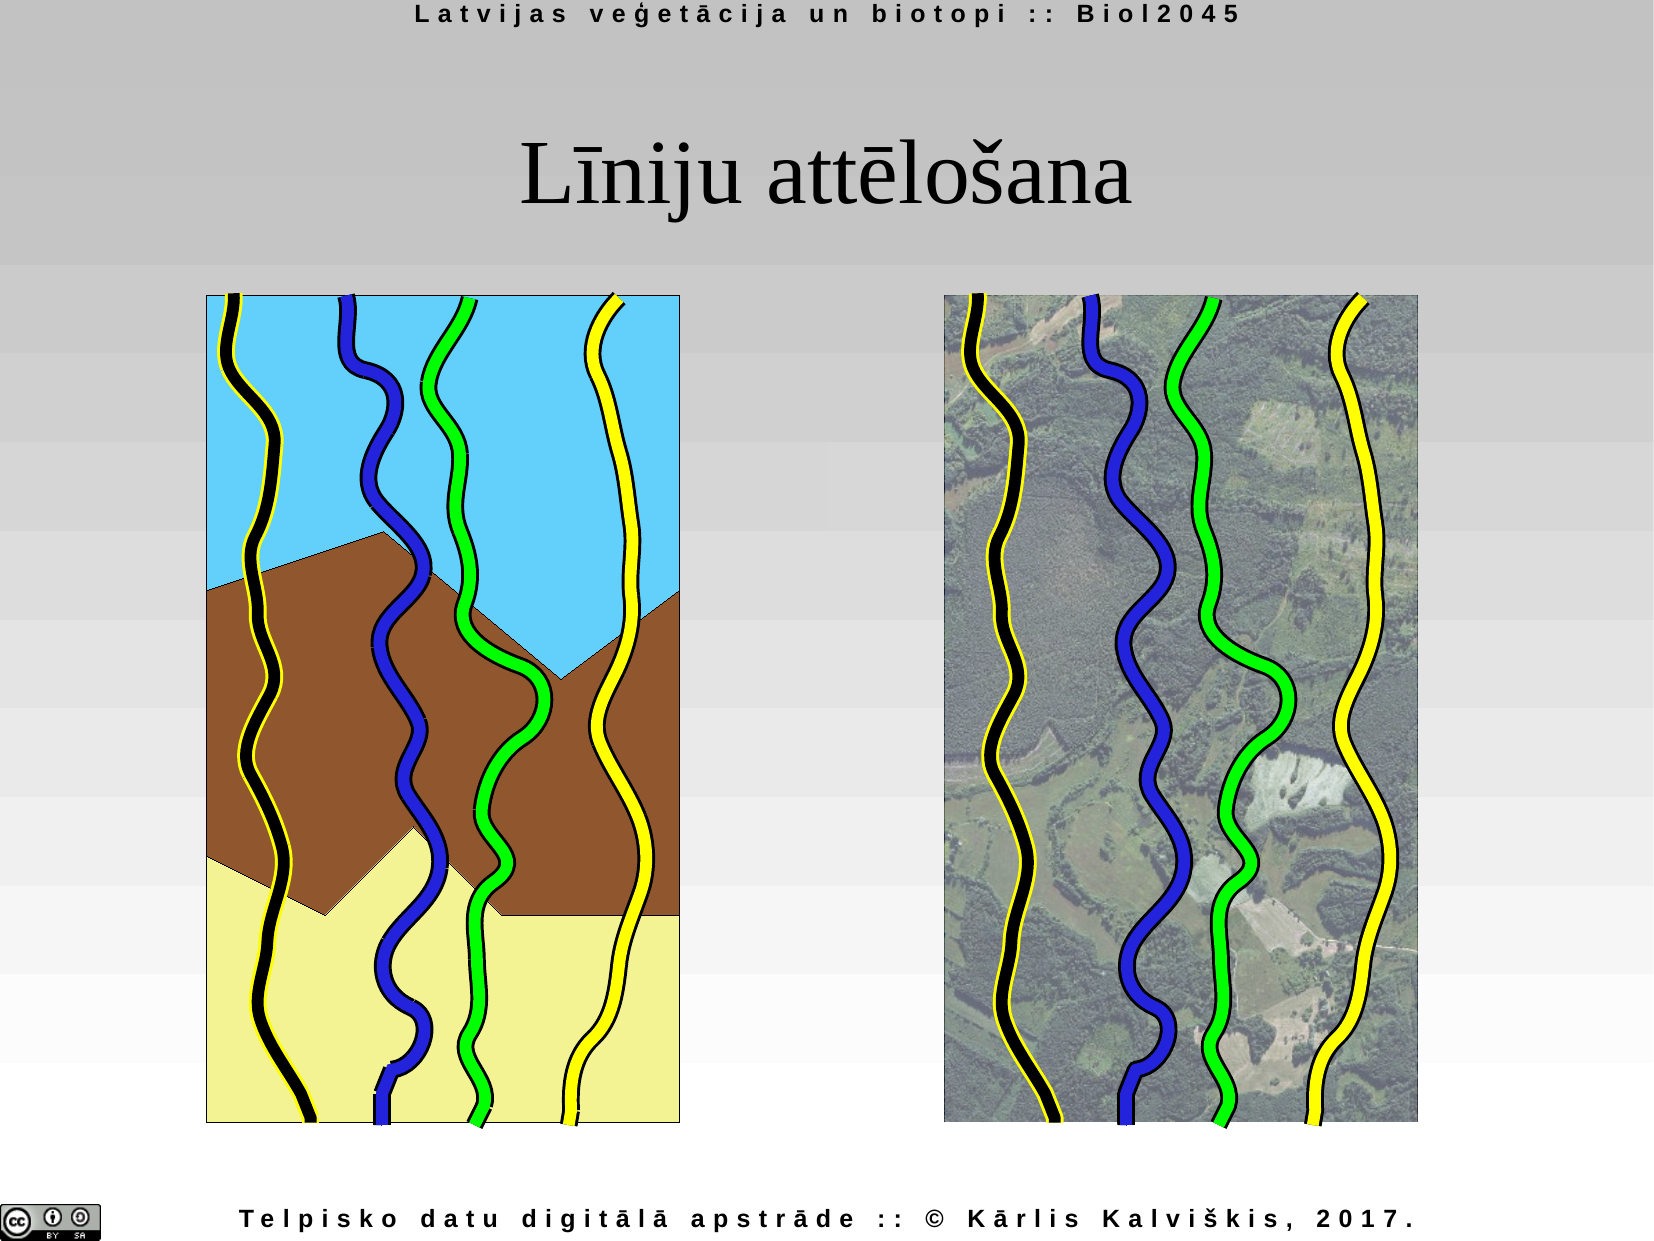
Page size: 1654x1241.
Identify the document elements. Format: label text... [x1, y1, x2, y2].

text_box [579, 295, 680, 1123]
text_box [979, 295, 1175, 1123]
picture [0, 0, 1654, 1241]
title Līniju attēlošana [29, 49, 1625, 296]
text_box [206, 295, 302, 1123]
text_box [1323, 295, 1418, 1123]
text_box [1100, 295, 1381, 1123]
text_box [944, 295, 1045, 1123]
text_box [235, 295, 431, 1123]
text_box [356, 295, 637, 1123]
